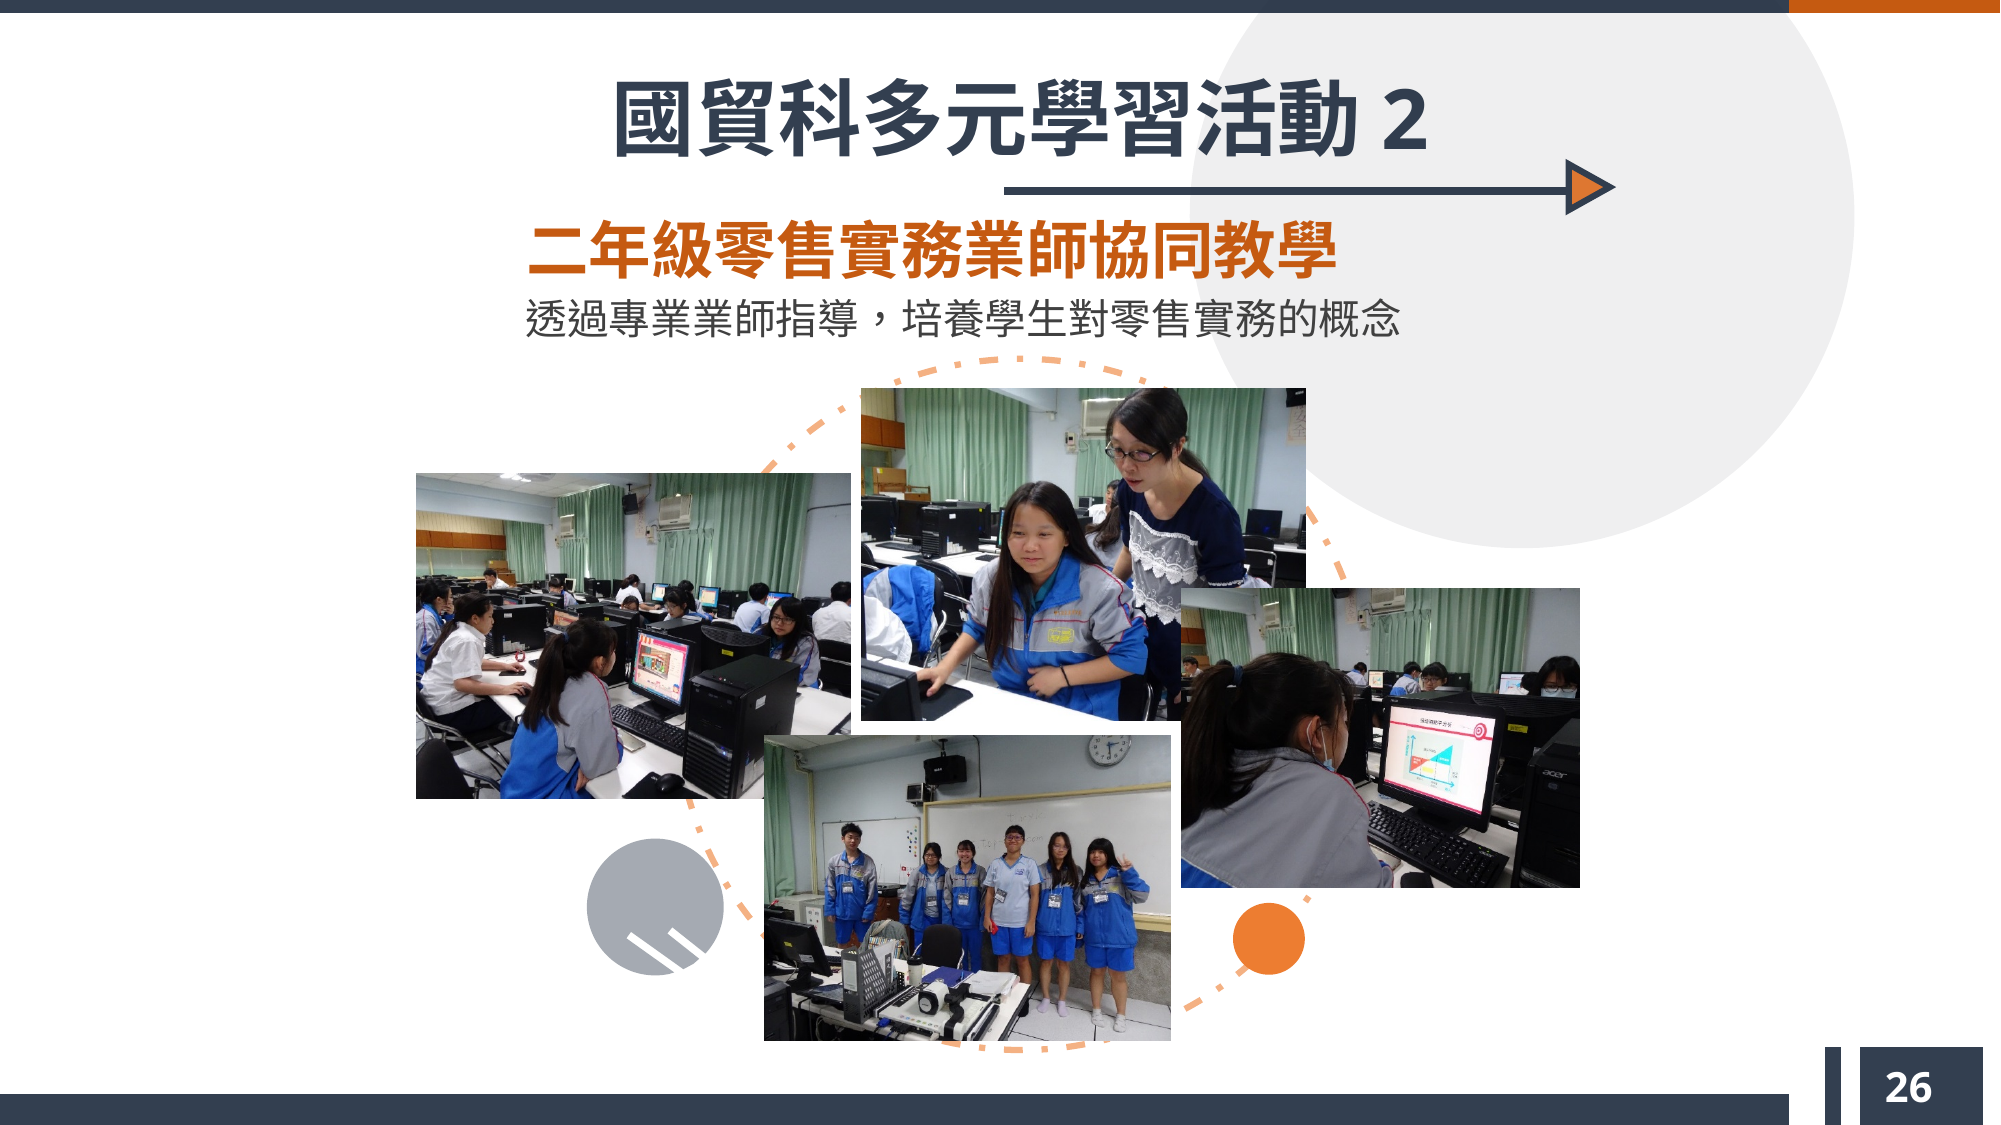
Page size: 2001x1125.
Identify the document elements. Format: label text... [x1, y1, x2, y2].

text_box 二年級零售實務業師協同教學 [511, 204, 1489, 285]
text_box [586, 838, 724, 976]
text_box [1233, 902, 1305, 975]
text_box [1004, 0, 1855, 549]
picture [416, 473, 1171, 1041]
text_box 國貿科多元學習活動2 [596, 58, 1229, 175]
text_box 透過專業業師指導，培養學生對零售實務的概念 [510, 285, 1489, 351]
picture [861, 388, 1580, 888]
